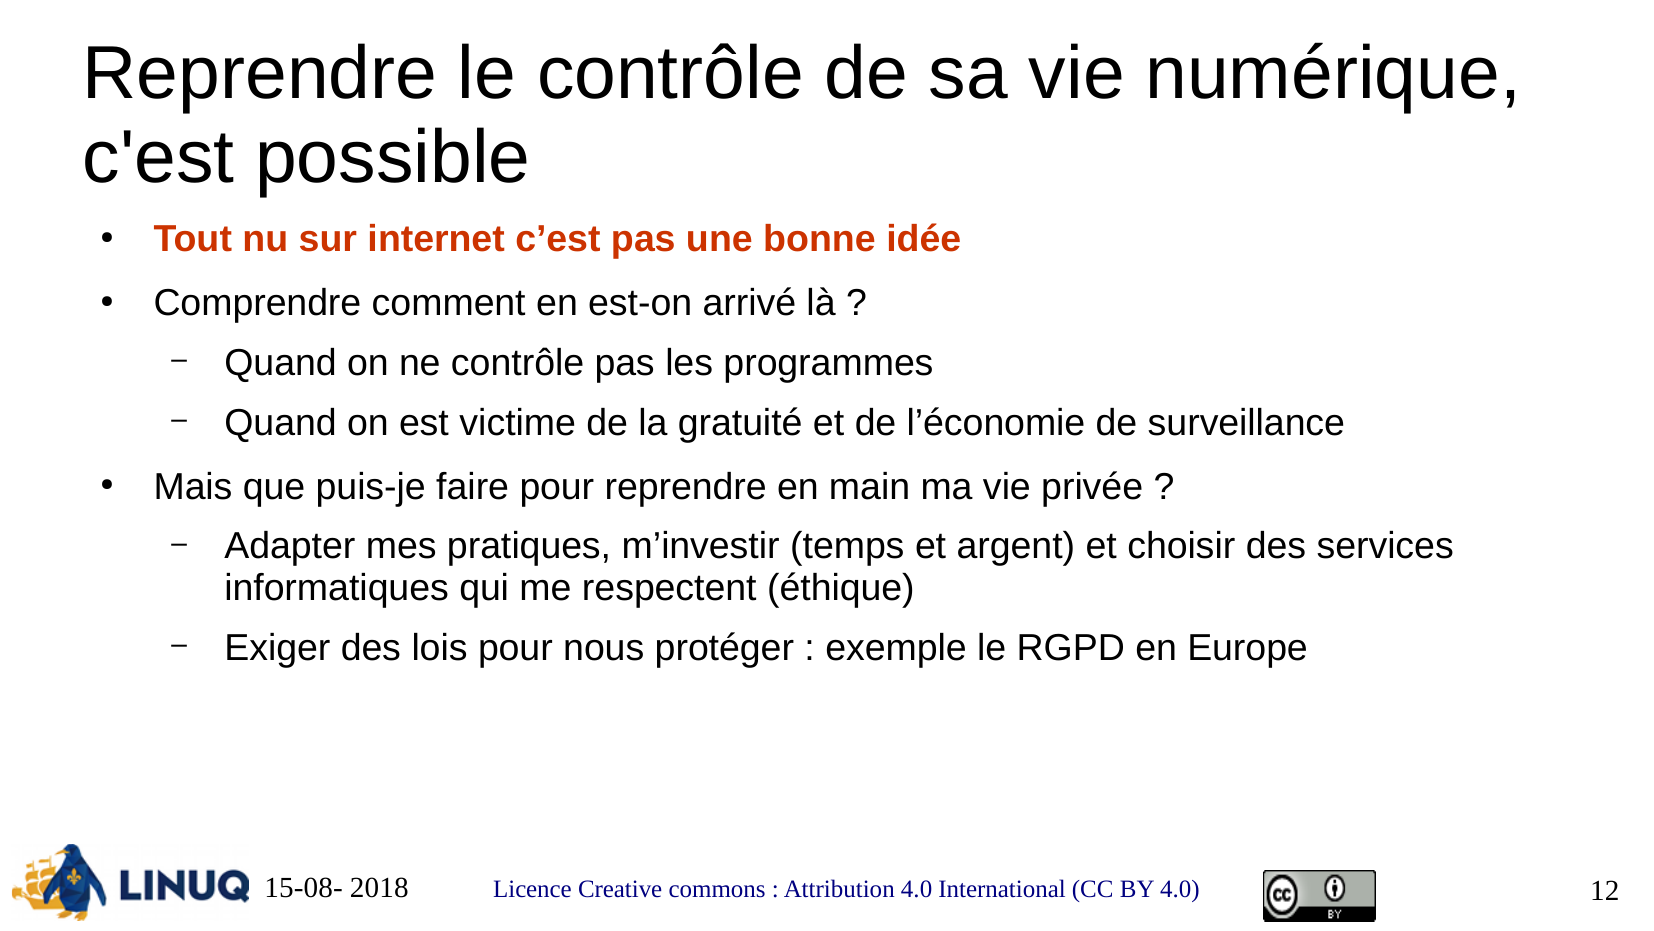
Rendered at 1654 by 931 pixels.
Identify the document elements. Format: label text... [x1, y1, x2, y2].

picture [11, 844, 249, 921]
list Tout nu sur internet c’est pas une bonne idée Comprendre comment en est-on arrivé là ? Quand on ne contrôle pas les programmes Quand on est victime de la gratuité et de l’économie de surveillance Mais que puis-je faire pour reprendre en main ma vie privée ? Adapter mes pratiques, m’investir (temps et argent) et choisir des services informatiques qui me respectent (éthique) Exiger des lois pour nous protéger : exemple le RGPD en Europe [82, 217, 1524, 758]
picture [1263, 870, 1376, 922]
title Reprendre le contrôle de sa vie numérique, c'est possible [82, 30, 1571, 199]
